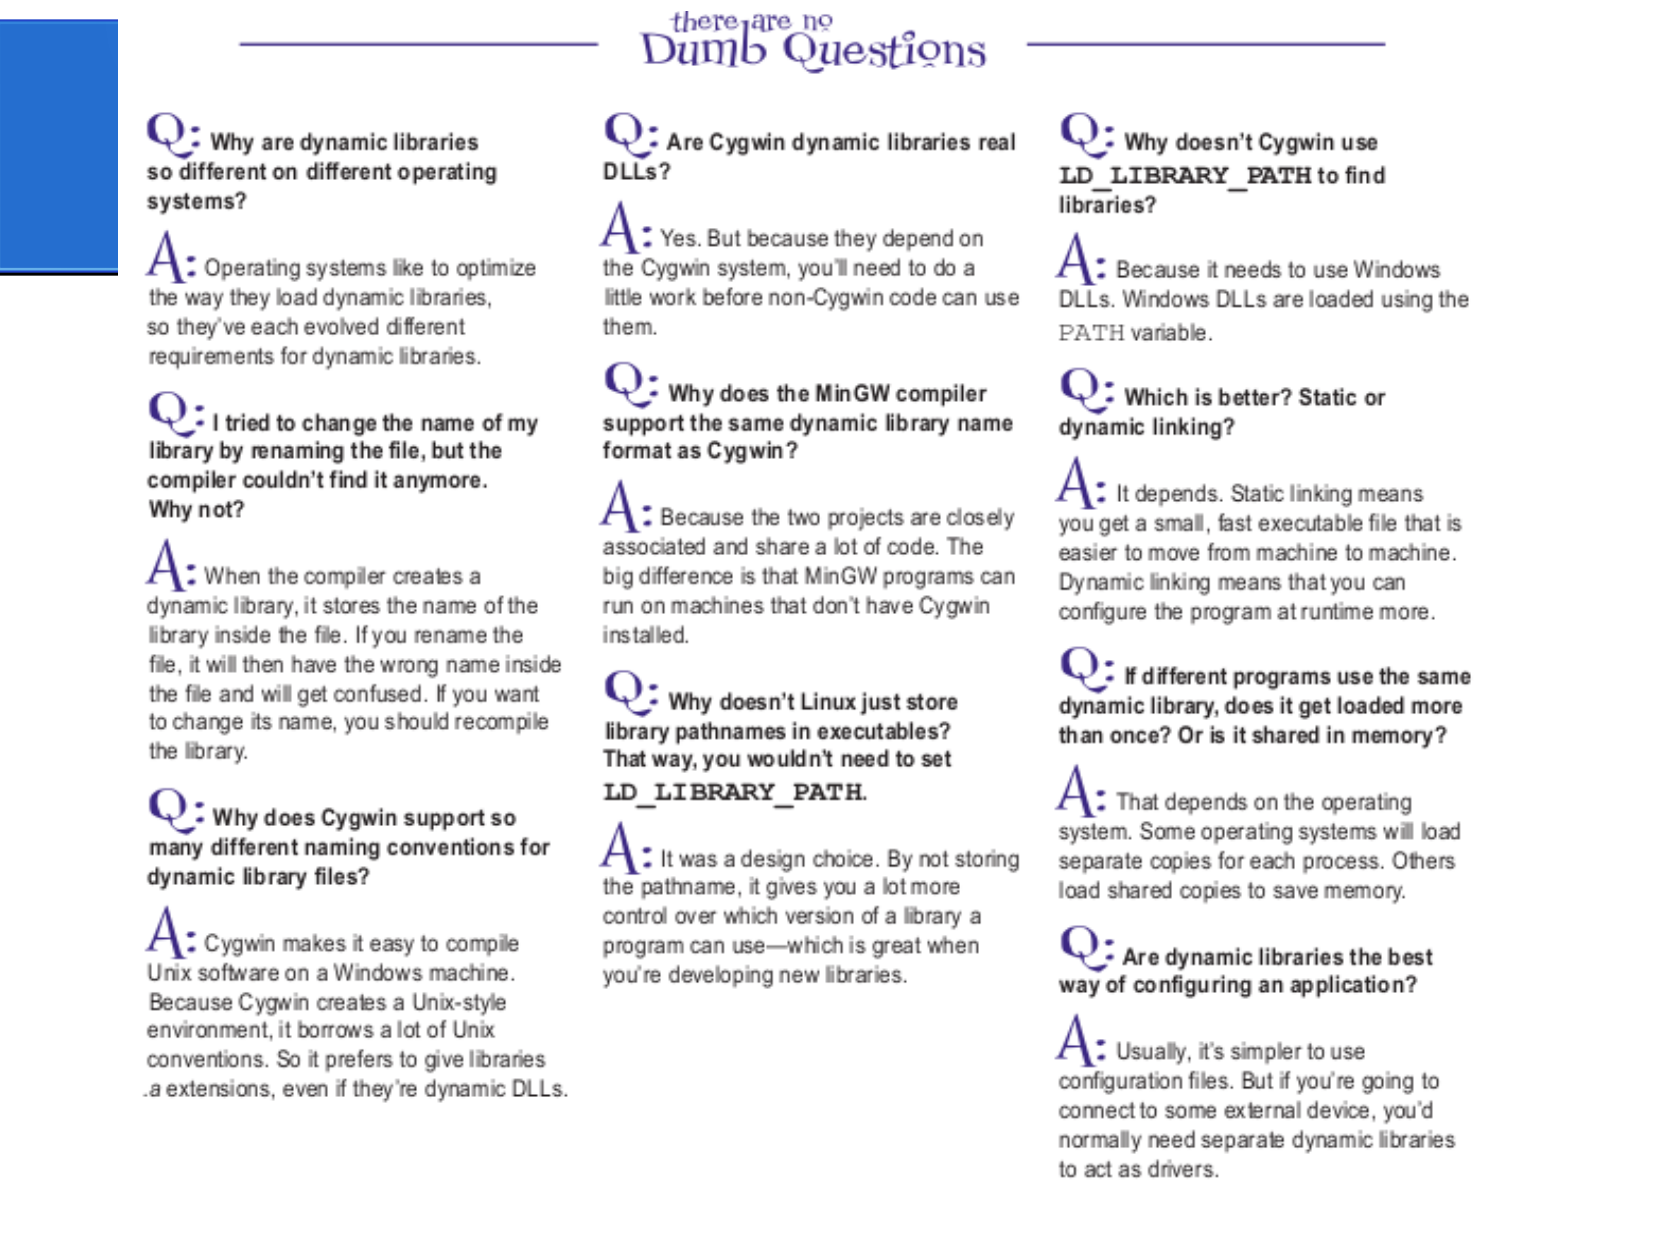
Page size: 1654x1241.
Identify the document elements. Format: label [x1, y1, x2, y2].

picture [118, 11, 1524, 1205]
